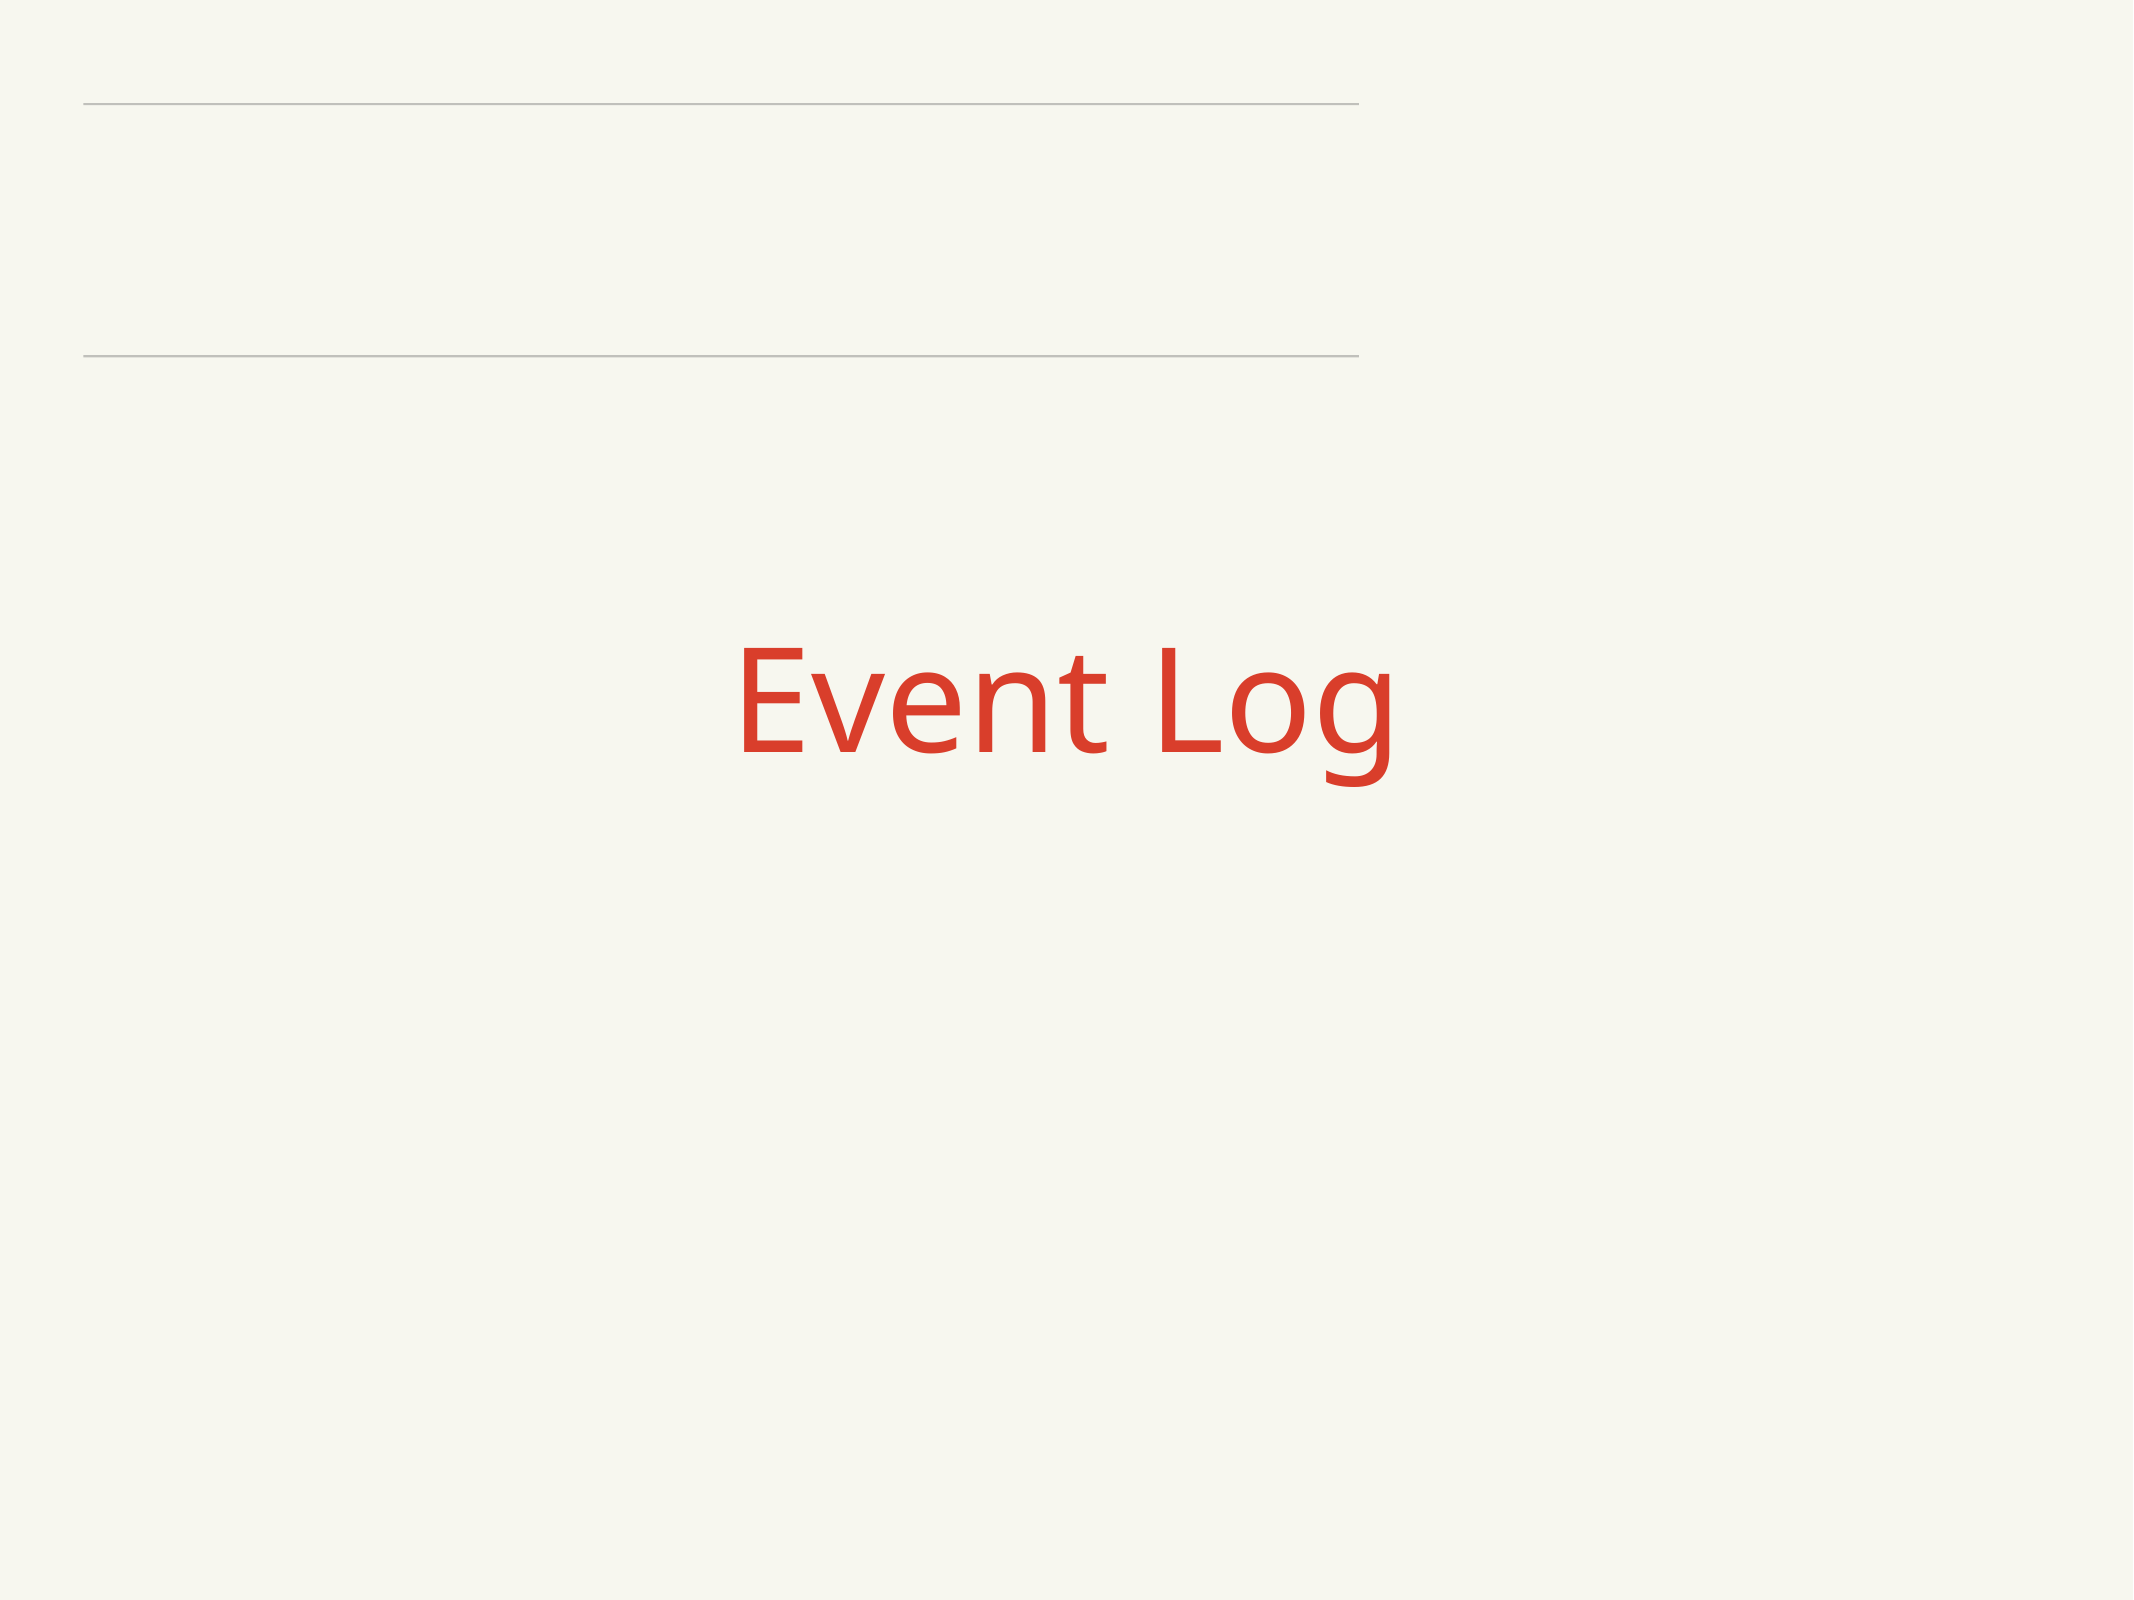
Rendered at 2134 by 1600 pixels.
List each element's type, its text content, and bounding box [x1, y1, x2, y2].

title Event Log [83, 602, 2050, 998]
